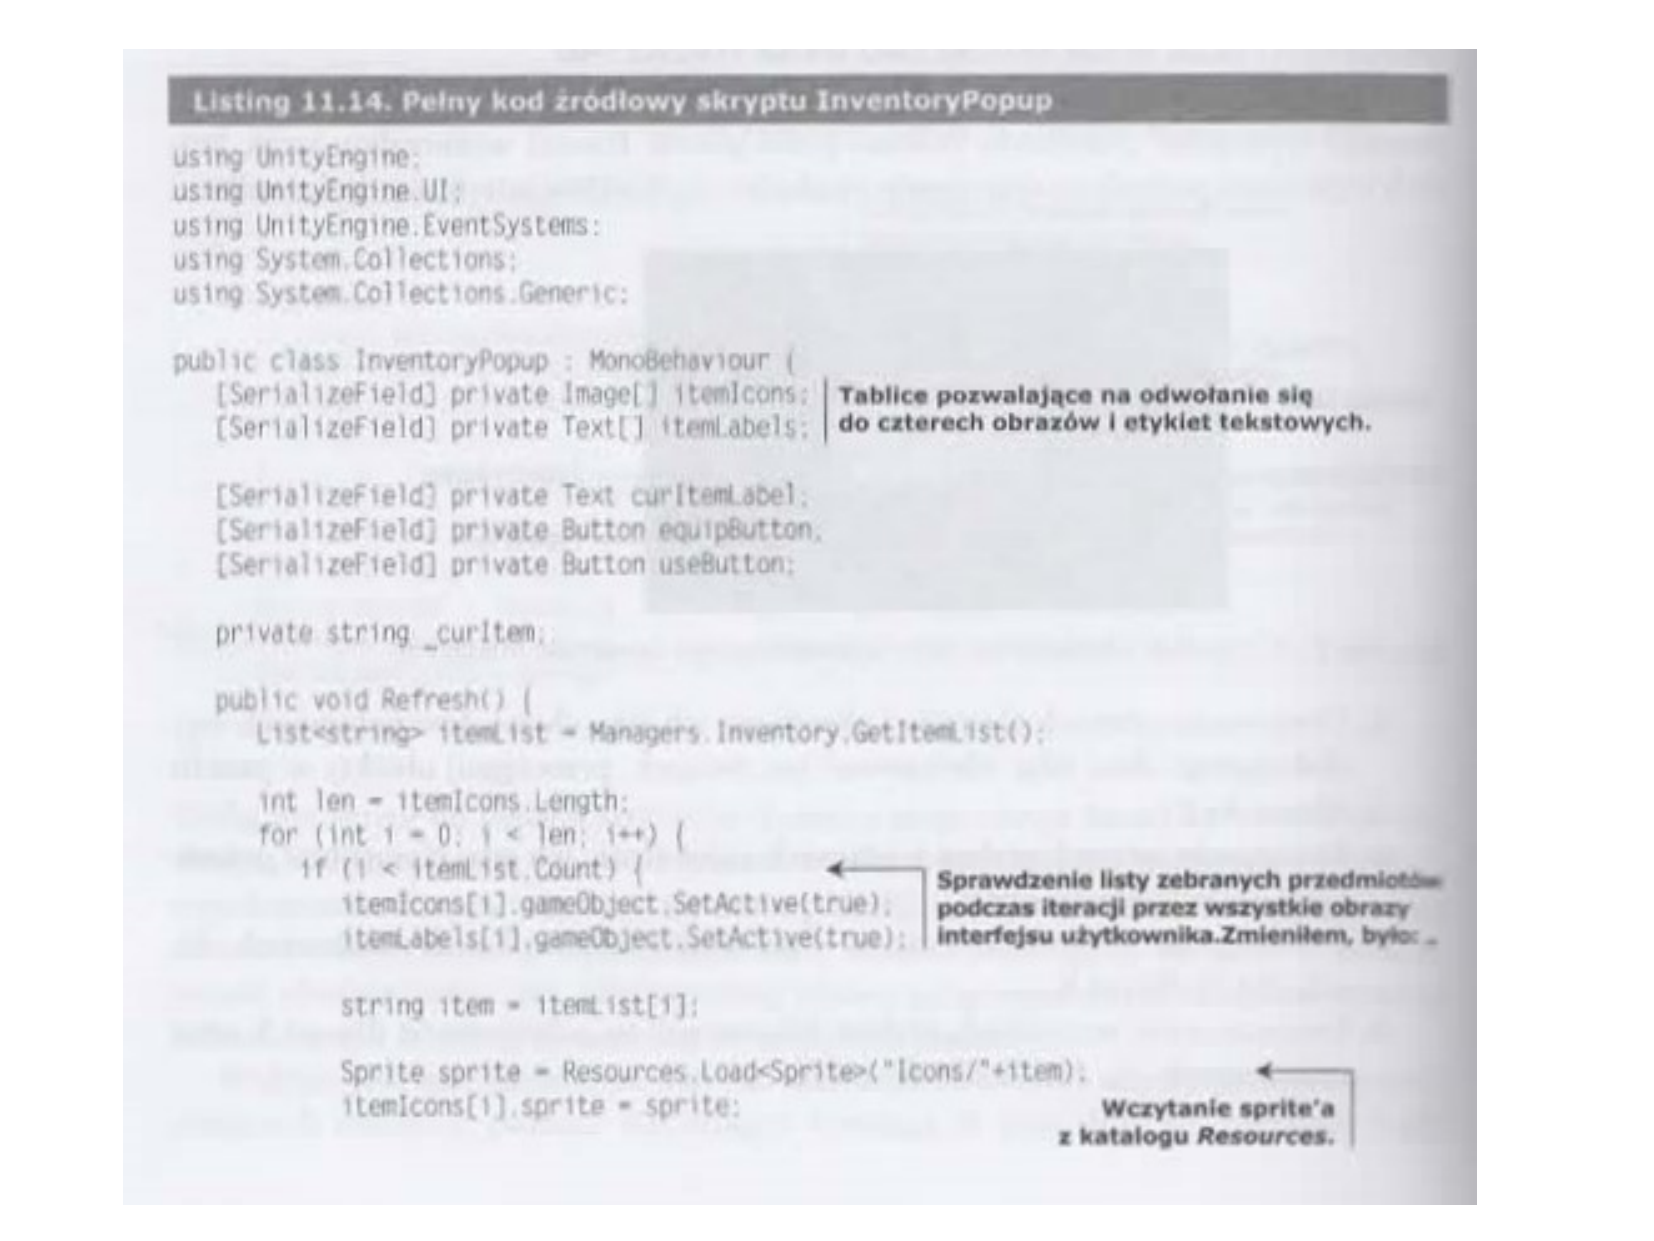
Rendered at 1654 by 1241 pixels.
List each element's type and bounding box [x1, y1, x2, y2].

picture [123, 49, 1477, 1205]
